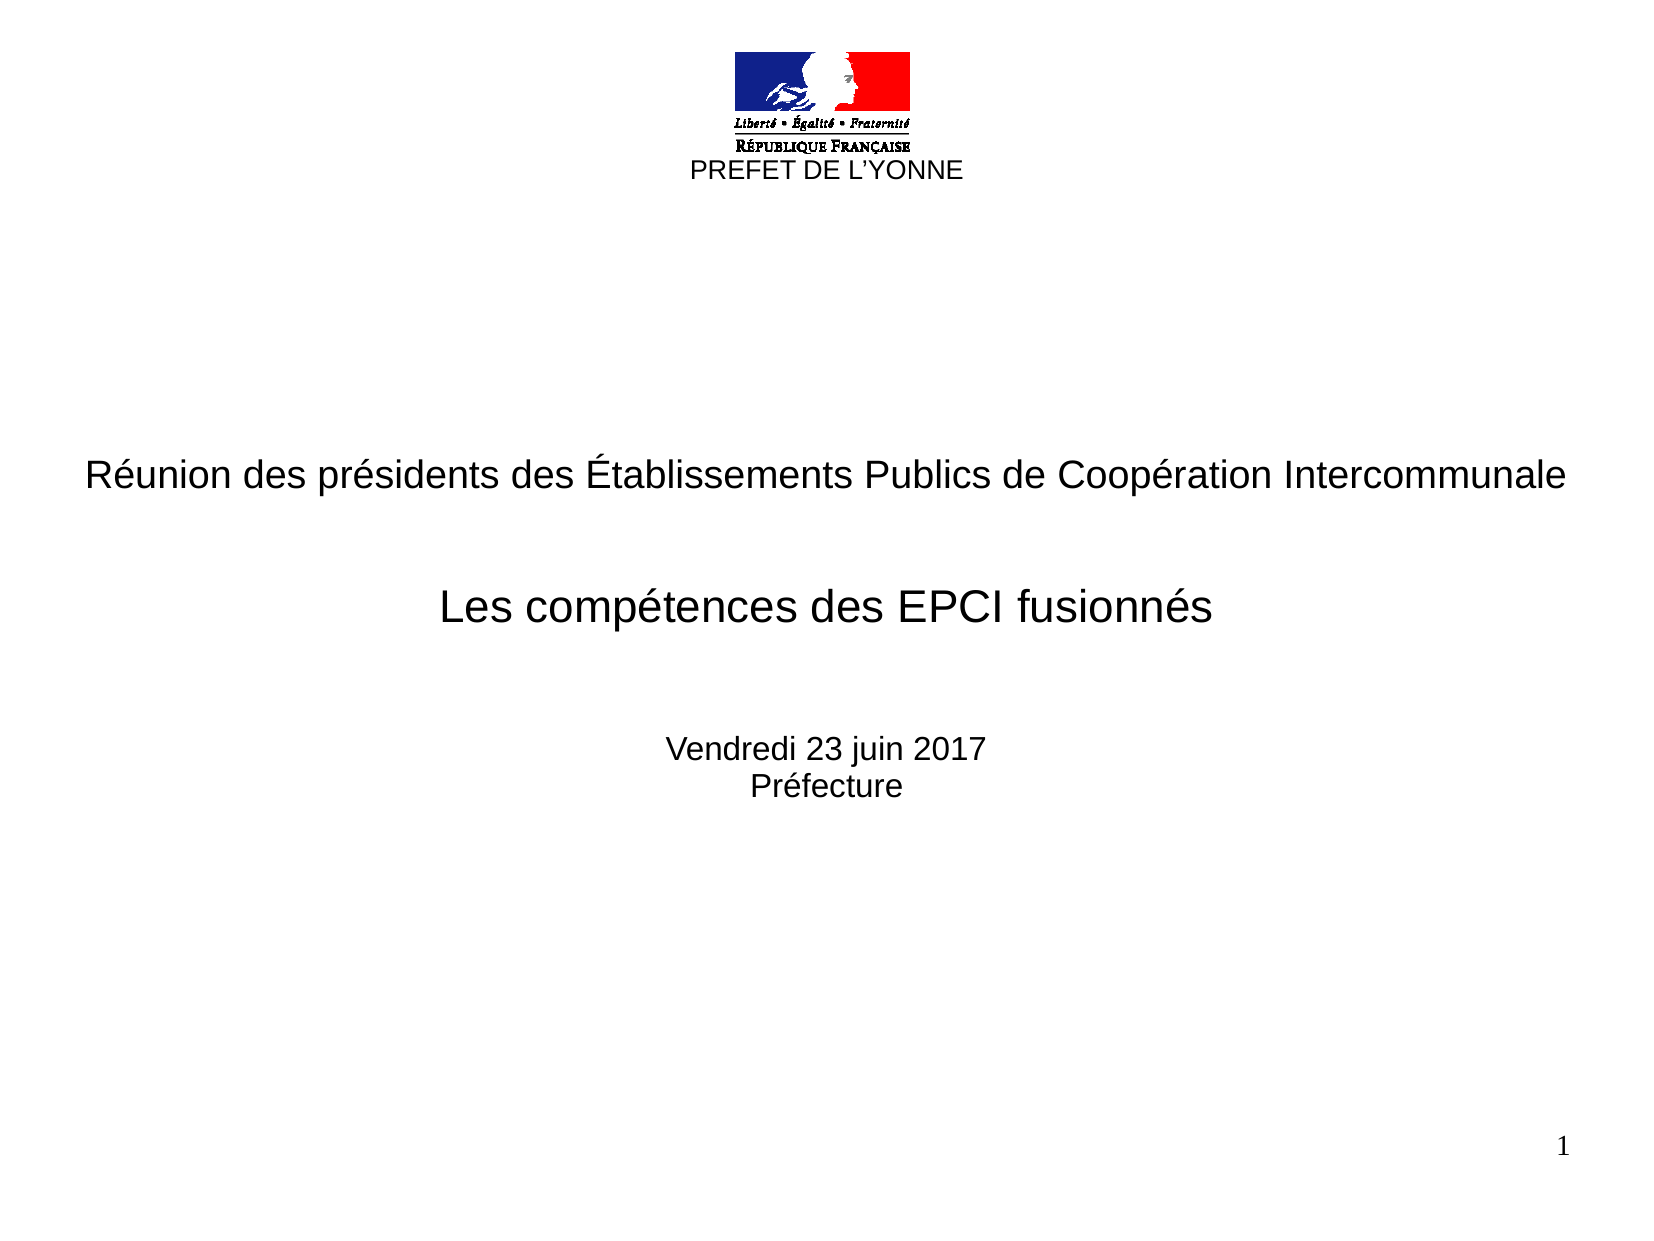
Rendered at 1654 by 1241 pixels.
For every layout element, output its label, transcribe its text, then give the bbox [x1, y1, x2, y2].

subtitle Réunion des présidents des Établissements Publics de Coopération Intercommunale Les compétences des EPCI fusionnés Vendredi 23 juin 2017 Préfecture [82, 290, 1571, 1010]
title PREFET DE L’YONNE [82, 49, 1571, 257]
chart [733, 49, 910, 154]
